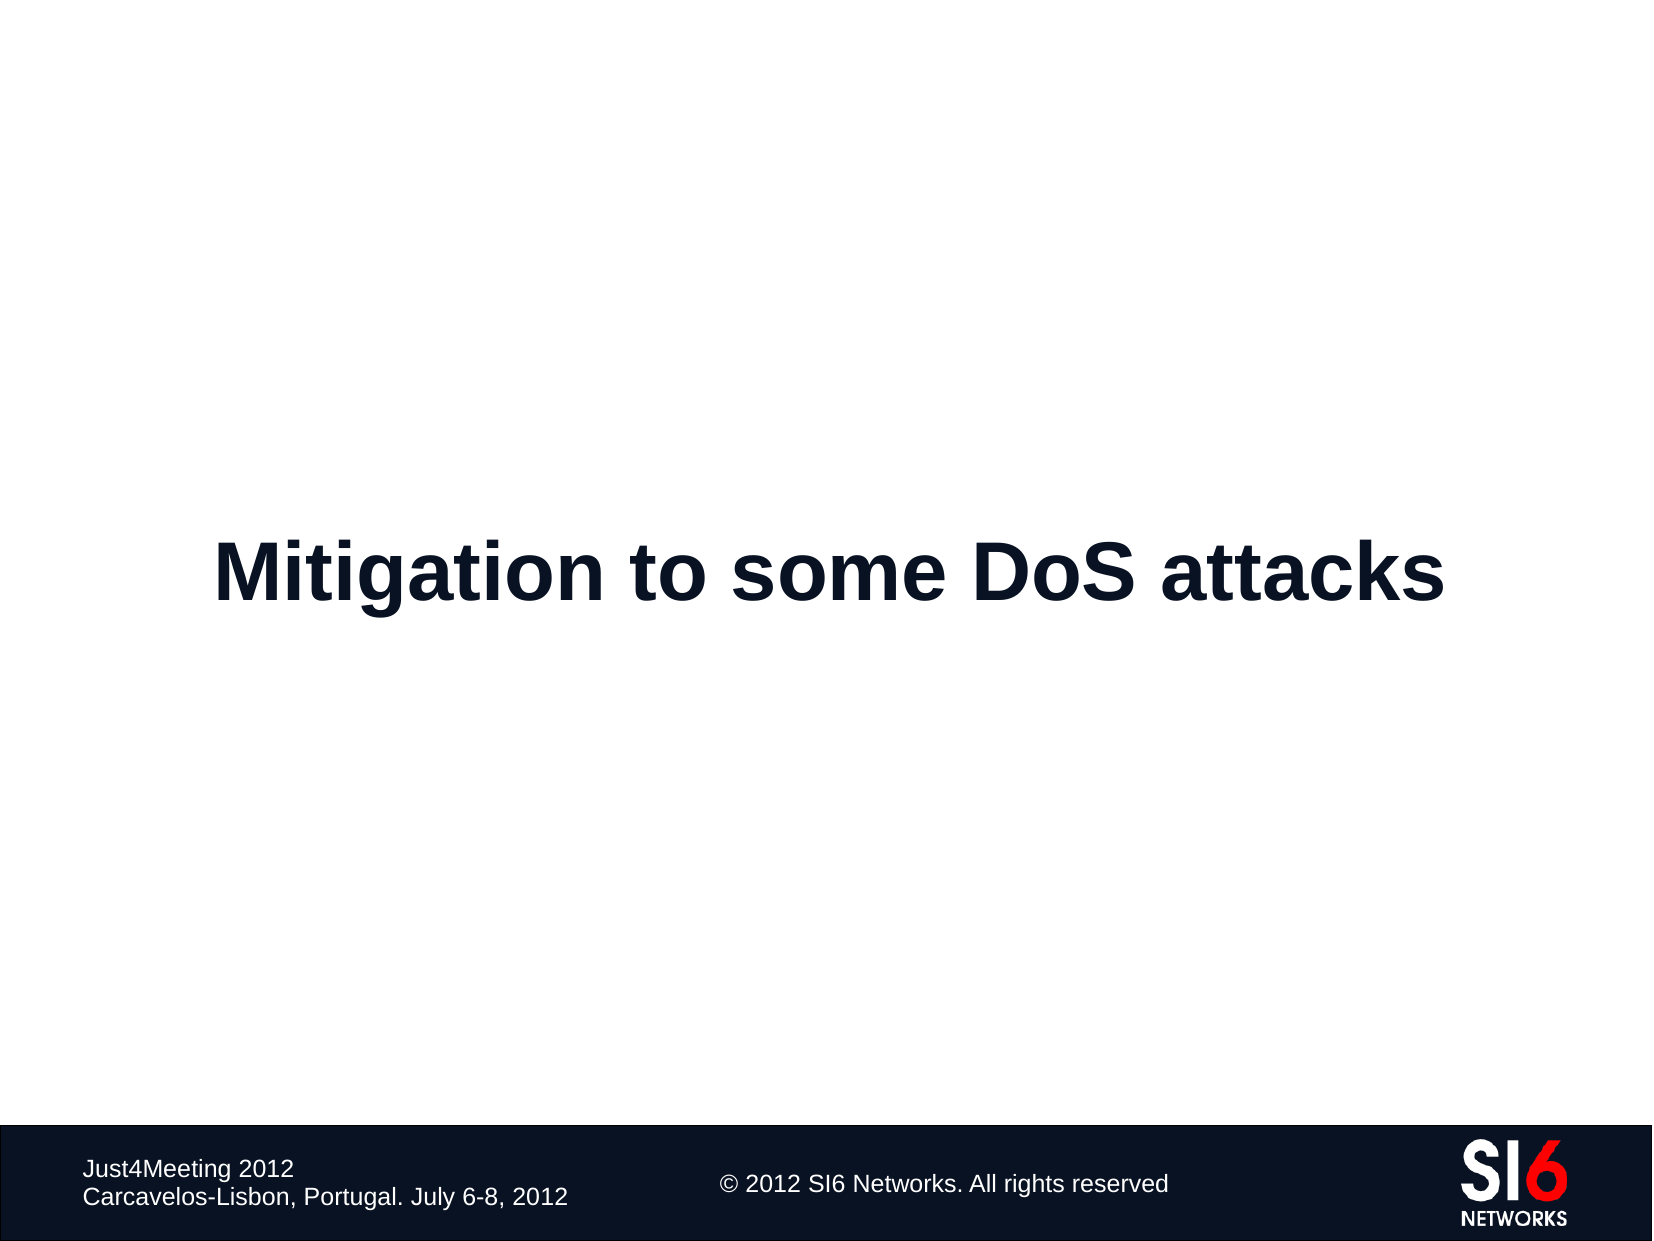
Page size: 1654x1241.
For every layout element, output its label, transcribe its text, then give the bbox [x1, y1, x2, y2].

title Mitigation to some DoS attacks [86, 467, 1576, 676]
picture [1461, 1139, 1567, 1226]
